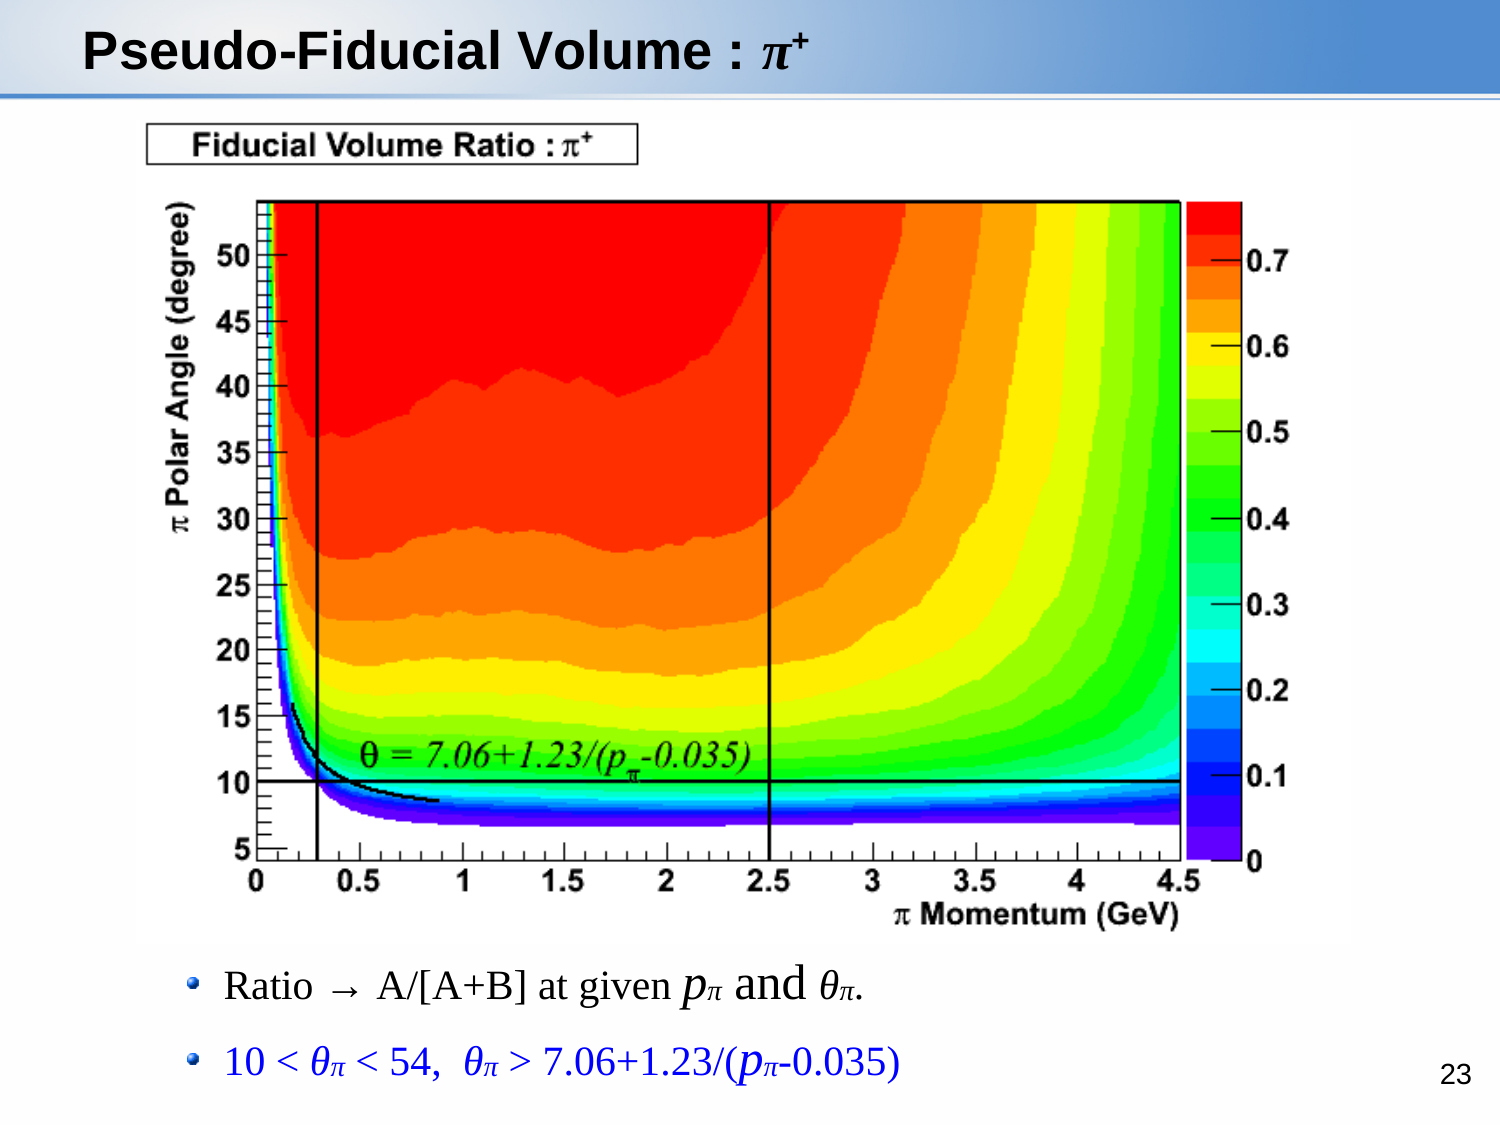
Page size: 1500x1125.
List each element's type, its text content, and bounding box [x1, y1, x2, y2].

list Ratio → A/[A+B] at given pπ and θπ. 10 < θπ < 54, θπ > 7.06+1.23/(pπ-0.035) [187, 955, 1351, 1088]
title Pseudo-Fiducial Volume : π+ [49, 12, 1463, 94]
picture [0, 0, 1500, 1125]
